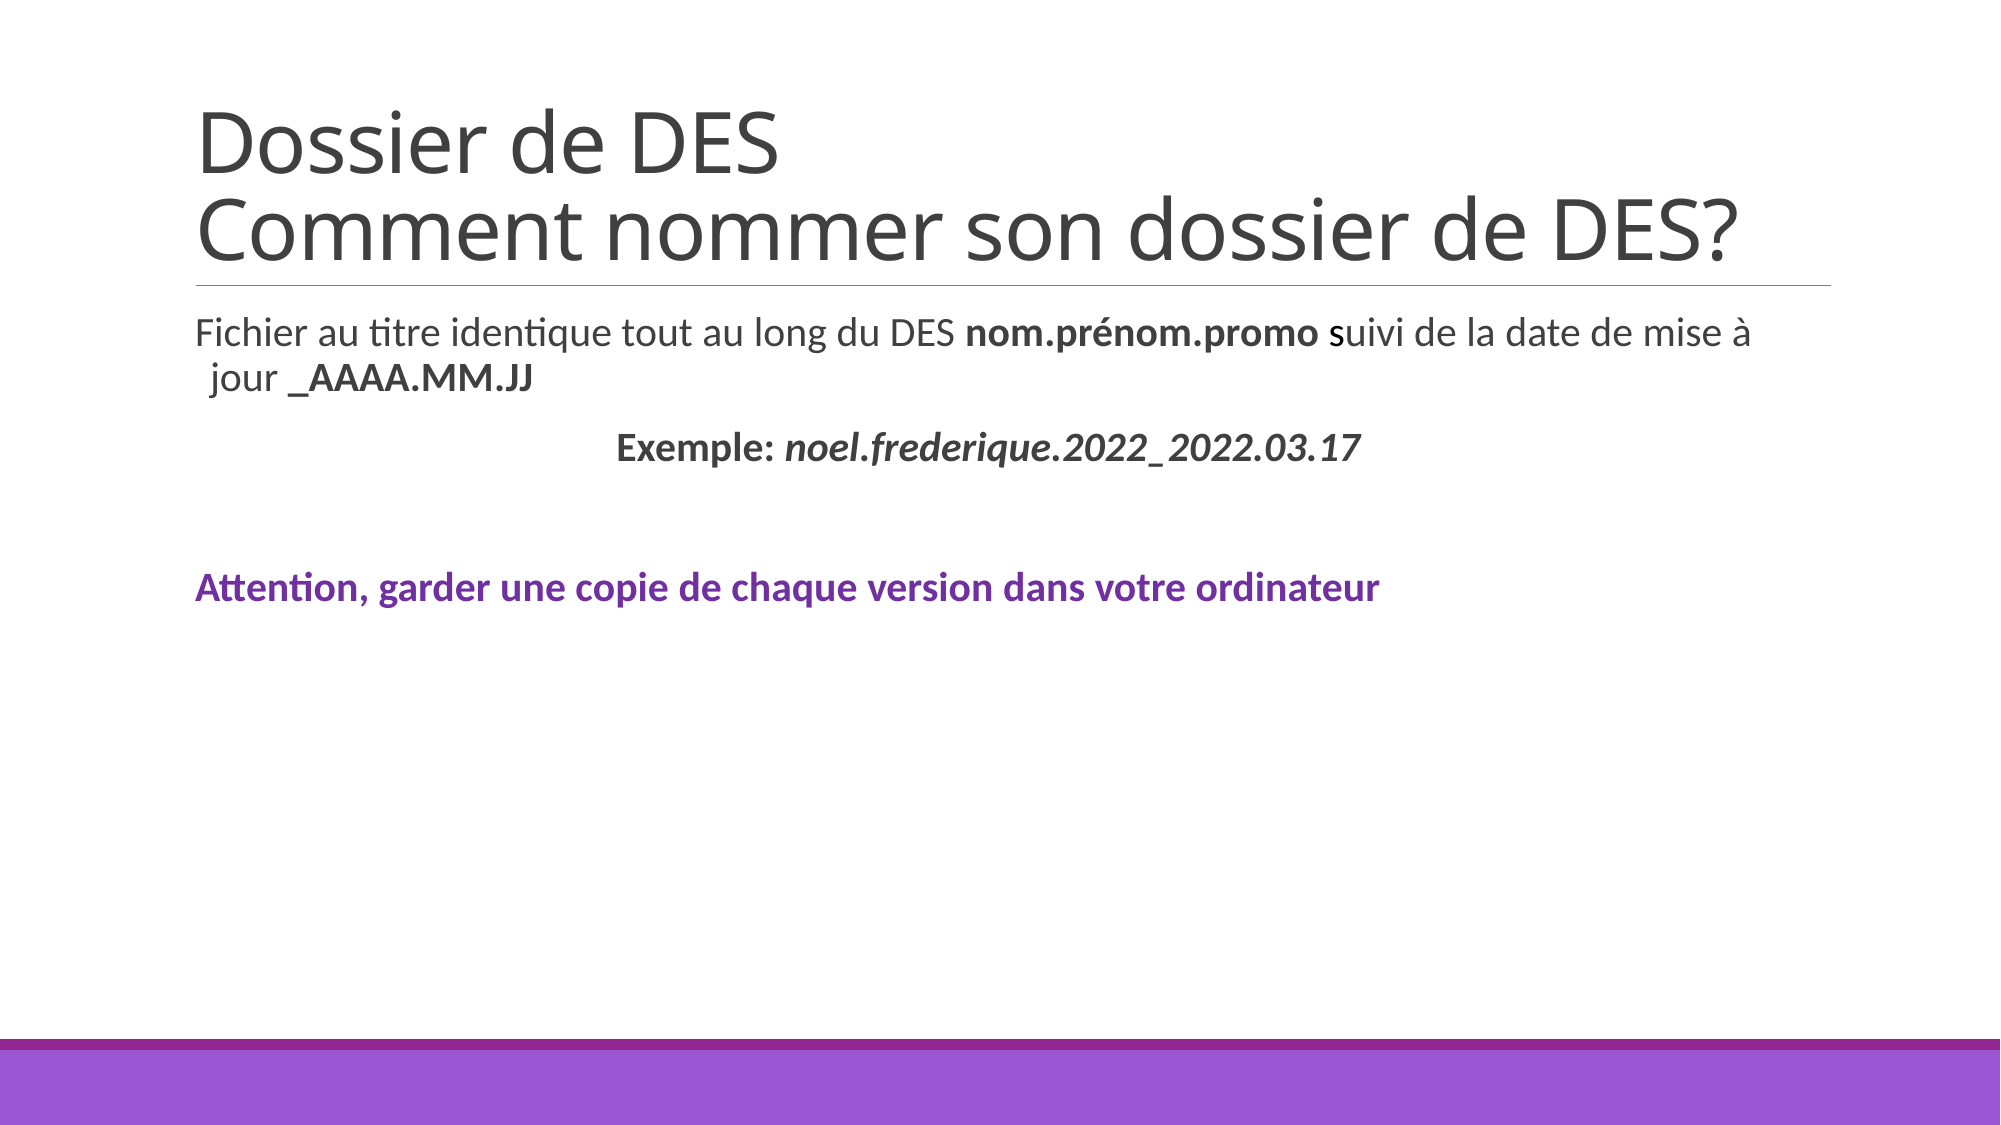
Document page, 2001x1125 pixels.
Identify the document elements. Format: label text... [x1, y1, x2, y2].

list Fichier au titre identique tout au long du DES nom.prénom.promo suivi de la date de mise à jour _AAAA.MM.JJ Exemple: noel.frederique.2022_2022.03.17 Attention, garder une copie de chaque version dans votre ordinateur [180, 302, 1831, 963]
title Dossier de DES Comment nommer son dossier de DES? [180, 47, 1831, 286]
